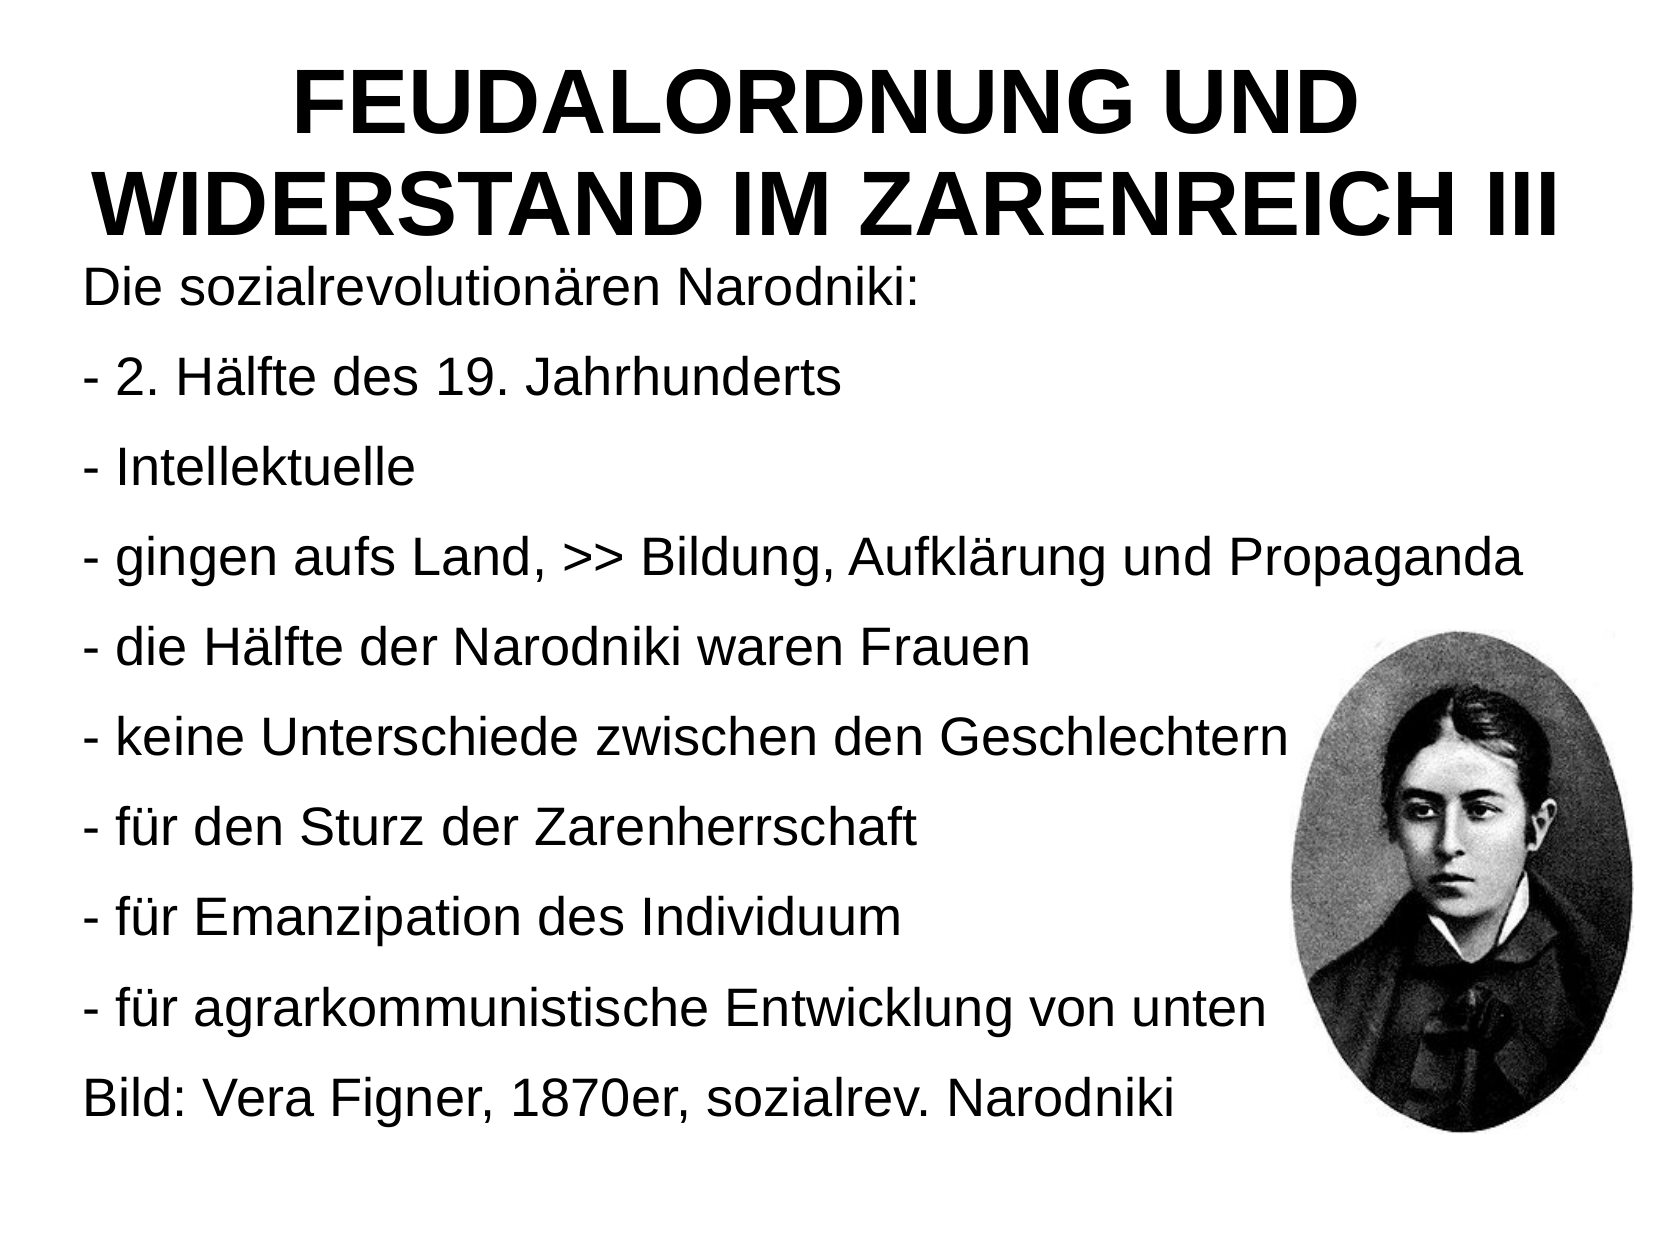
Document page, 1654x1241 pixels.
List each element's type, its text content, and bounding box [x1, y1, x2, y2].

picture [1289, 629, 1634, 1134]
title FEUDALORDNUNG UND WIDERSTAND IM ZARENREICH III [82, 49, 1571, 256]
list Die sozialrevolutionären Narodniki: - 2. Hälfte des 19. Jahrhunderts - Intellektuelle - gingen aufs Land, >> Bildung, Aufklärung und Propaganda - die Hälfte der Narodniki waren Frauen - keine Unterschiede zwischen den Geschlechtern - für den Sturz der Zarenherrschaft - für Emanzipation des Individuum - für agrarkommunistische Entwicklung von unten Bild: Vera Figner, 1870er, sozialrev. Narodniki [82, 256, 1571, 1217]
